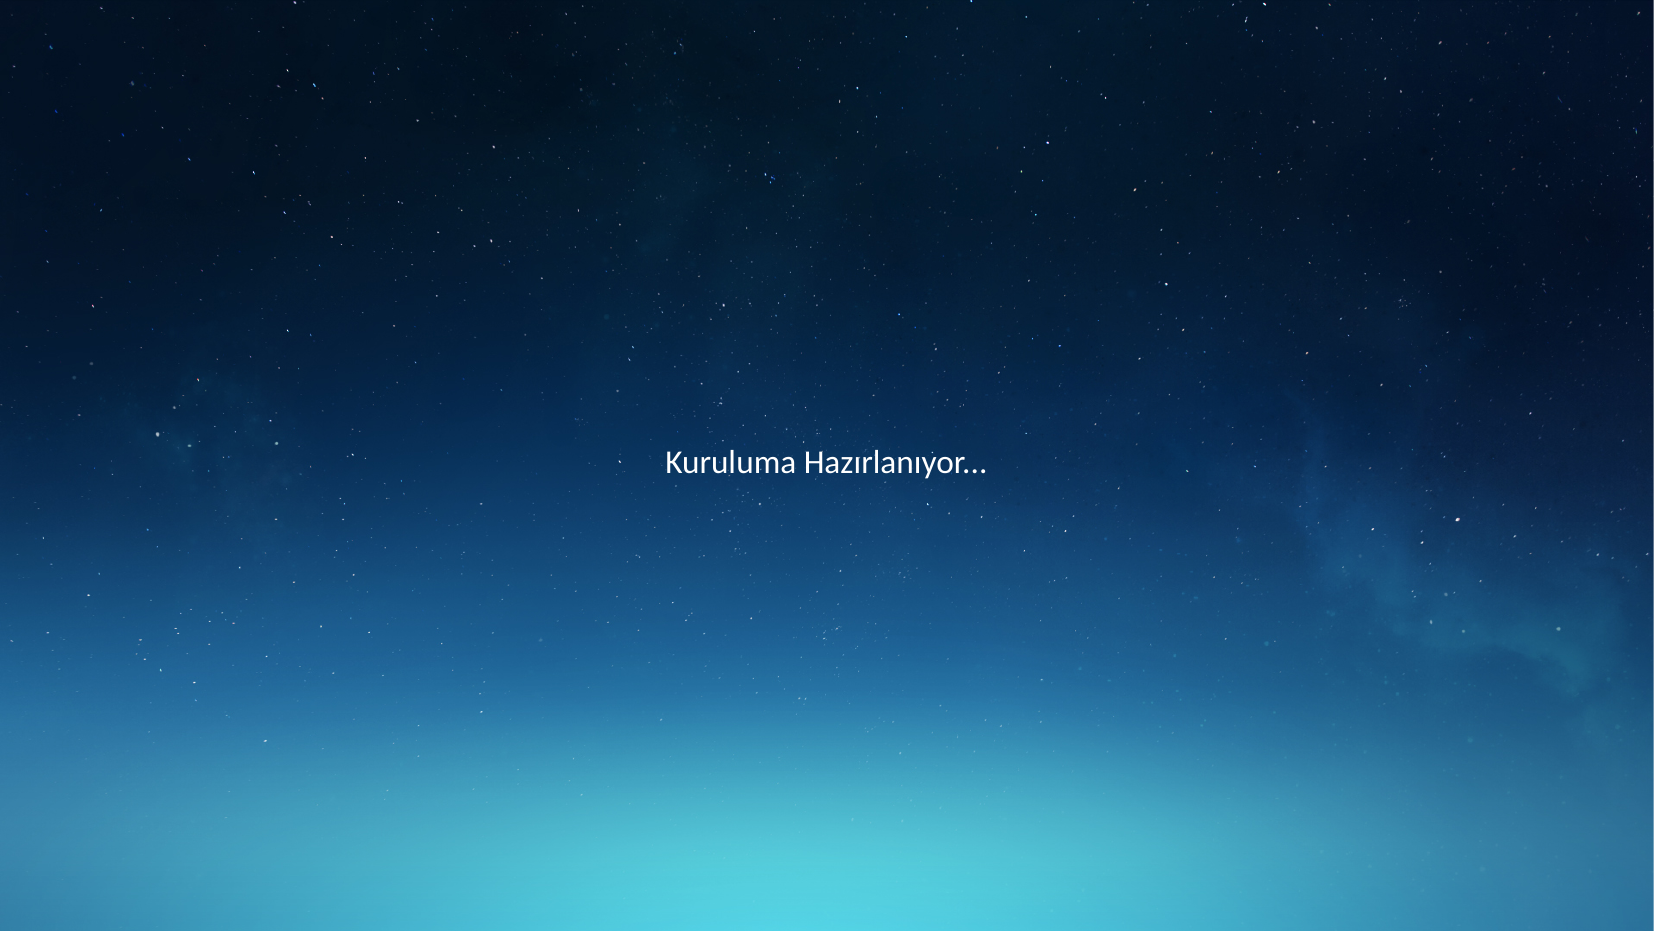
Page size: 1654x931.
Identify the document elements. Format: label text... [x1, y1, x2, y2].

text_box Kuruluma Hazırlanıyor... [555, 441, 1099, 490]
picture [0, 0, 1654, 931]
